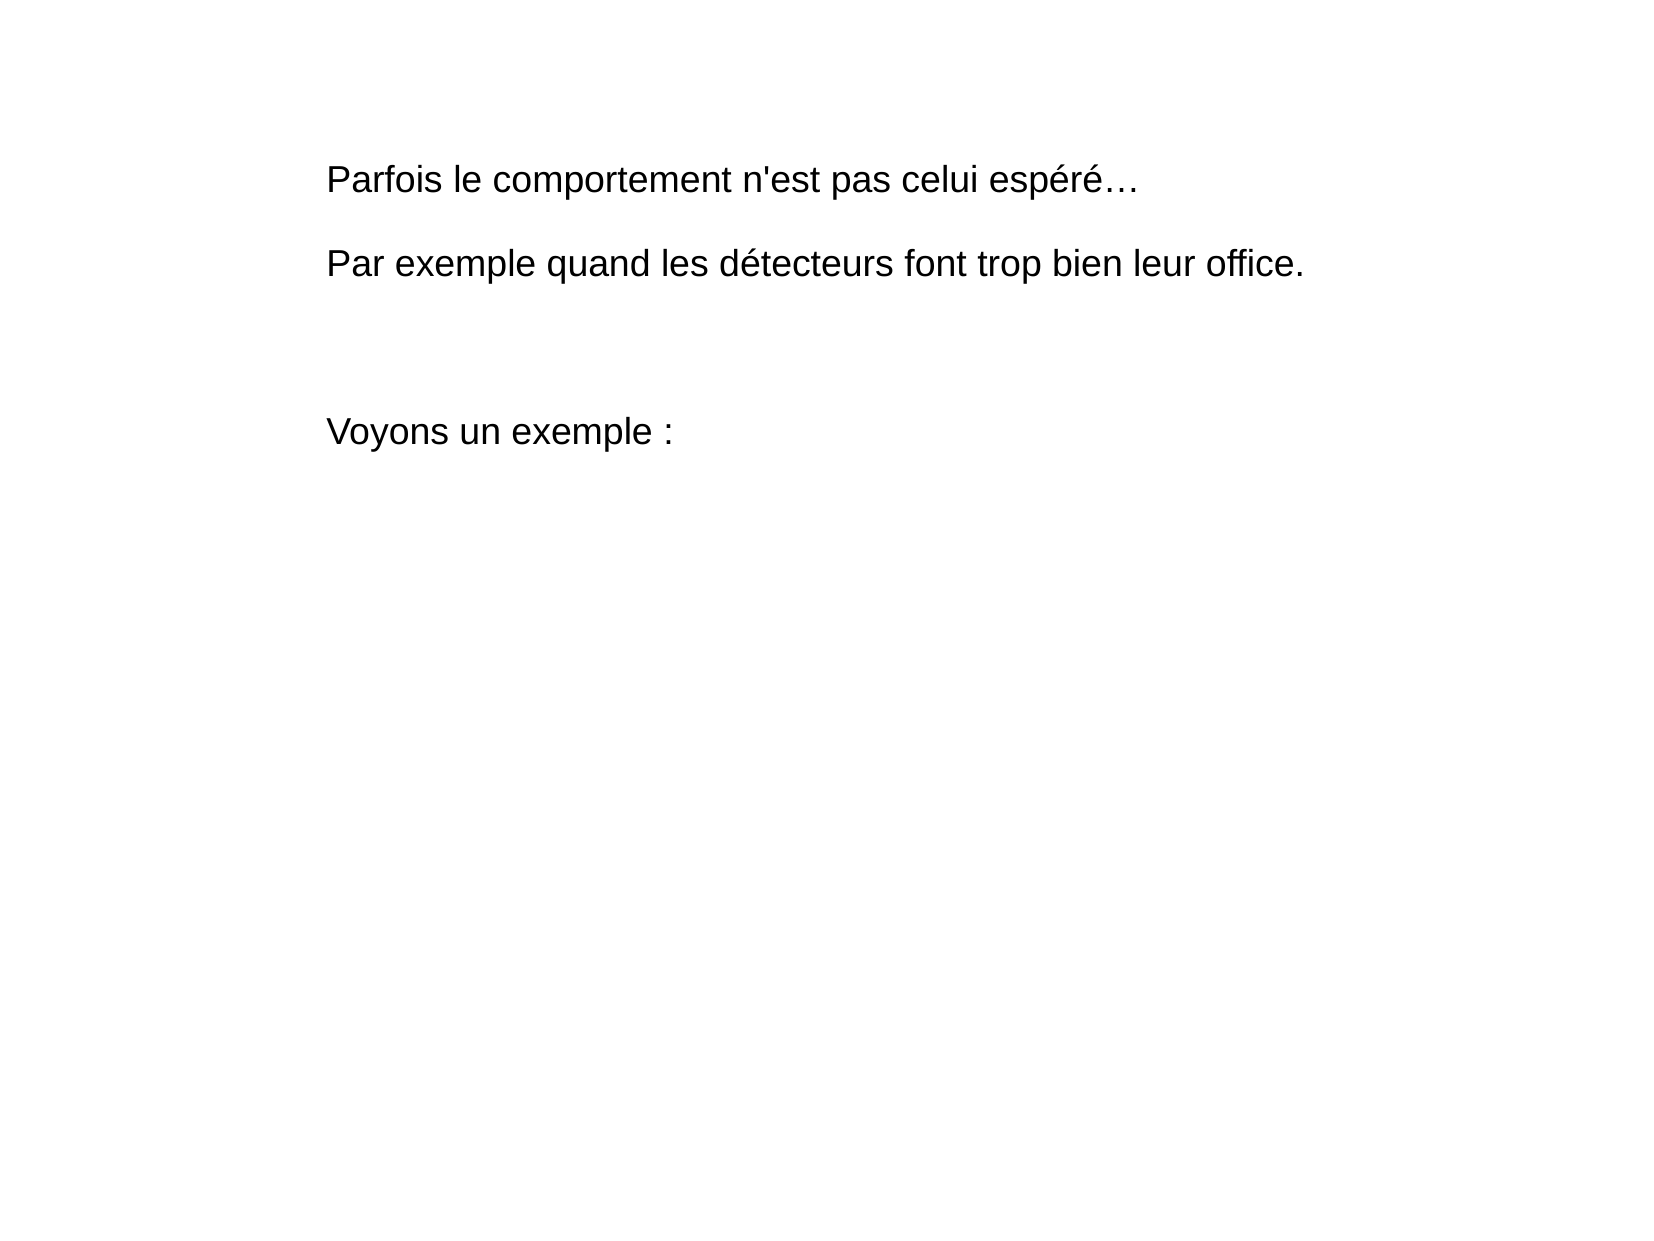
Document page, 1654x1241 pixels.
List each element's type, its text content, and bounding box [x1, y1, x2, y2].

text_box Parfois le comportement n'est pas celui espéré… Par exemple quand les détecteurs font trop bien leur office. Voyons un exemple : [311, 150, 1323, 457]
